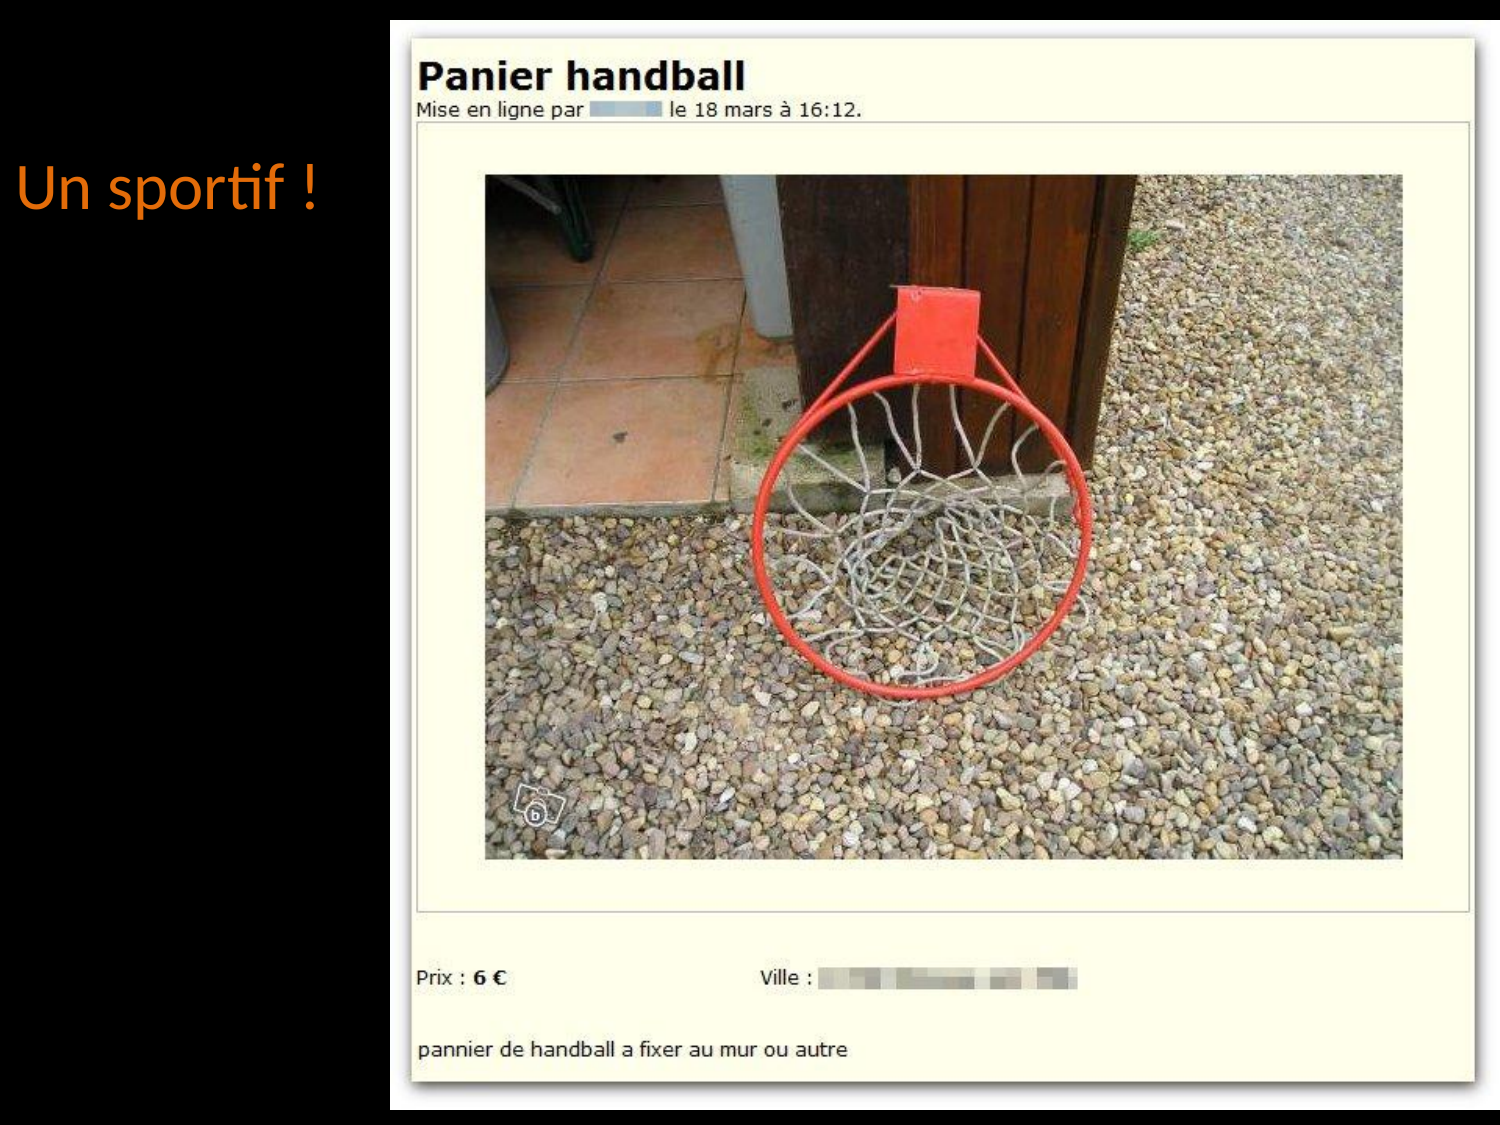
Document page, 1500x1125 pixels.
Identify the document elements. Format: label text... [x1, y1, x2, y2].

picture [390, 20, 1500, 1110]
list Un sportif ! [0, 135, 373, 534]
